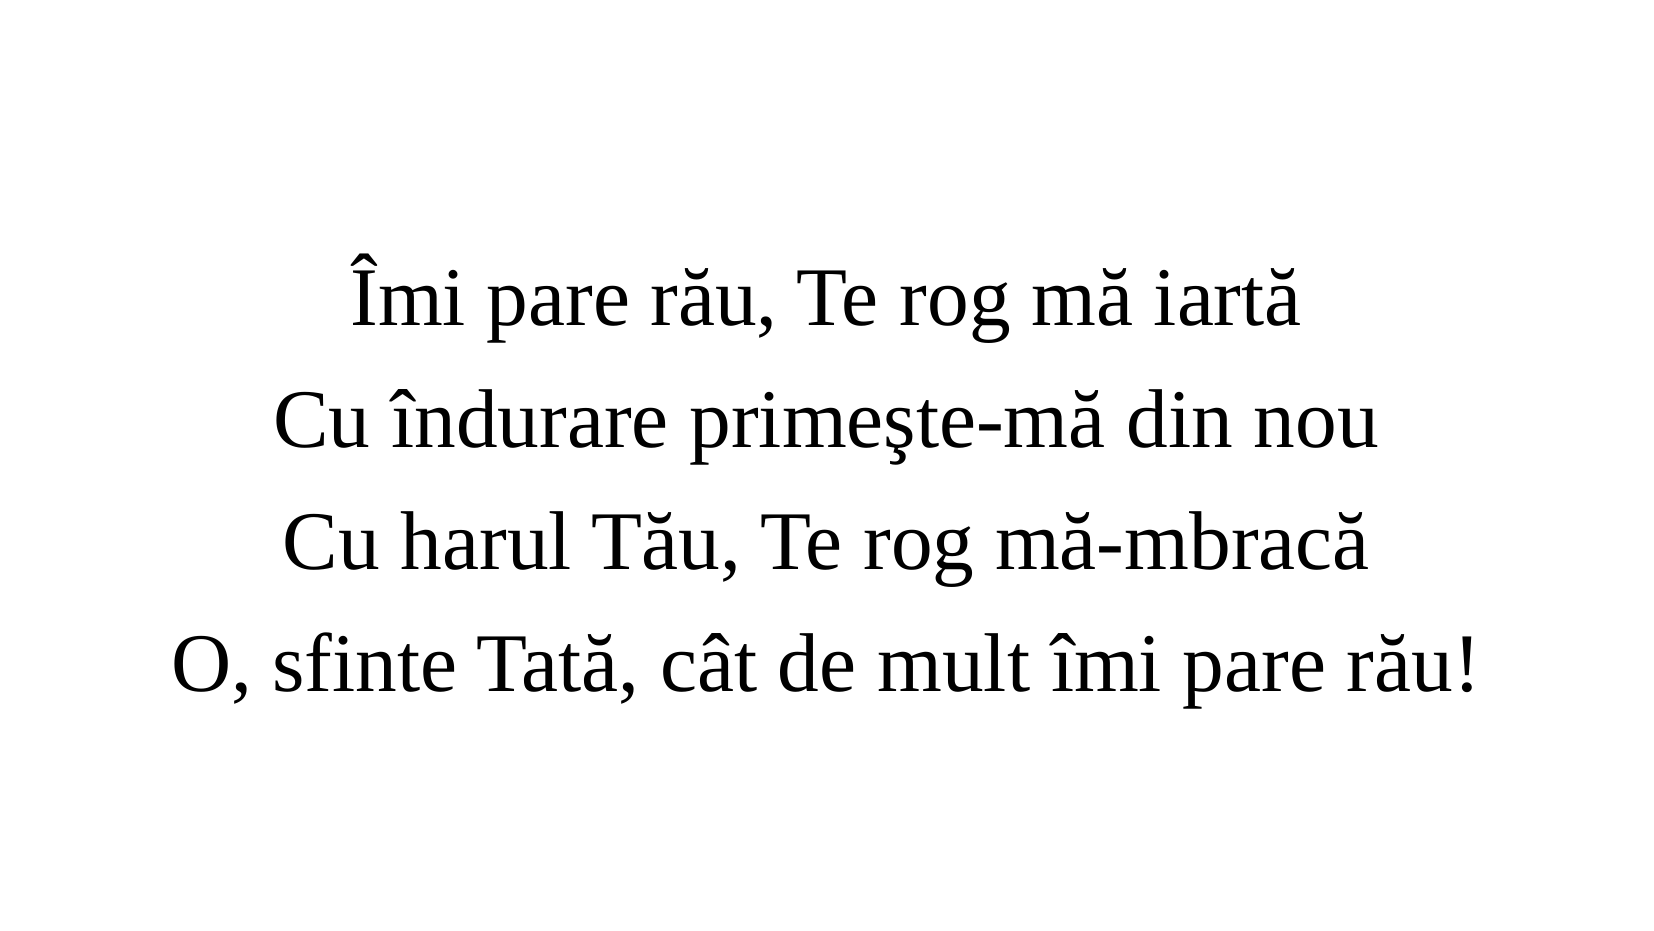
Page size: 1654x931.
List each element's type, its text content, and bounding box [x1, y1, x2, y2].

subtitle Îmi pare rău, Te rog mă iartă Cu îndurare primeşte-mă din nou Cu harul Tău, Te rog mă-mbracă O, sfinte Tată, cât de mult îmi pare rău! [118, 238, 1536, 712]
